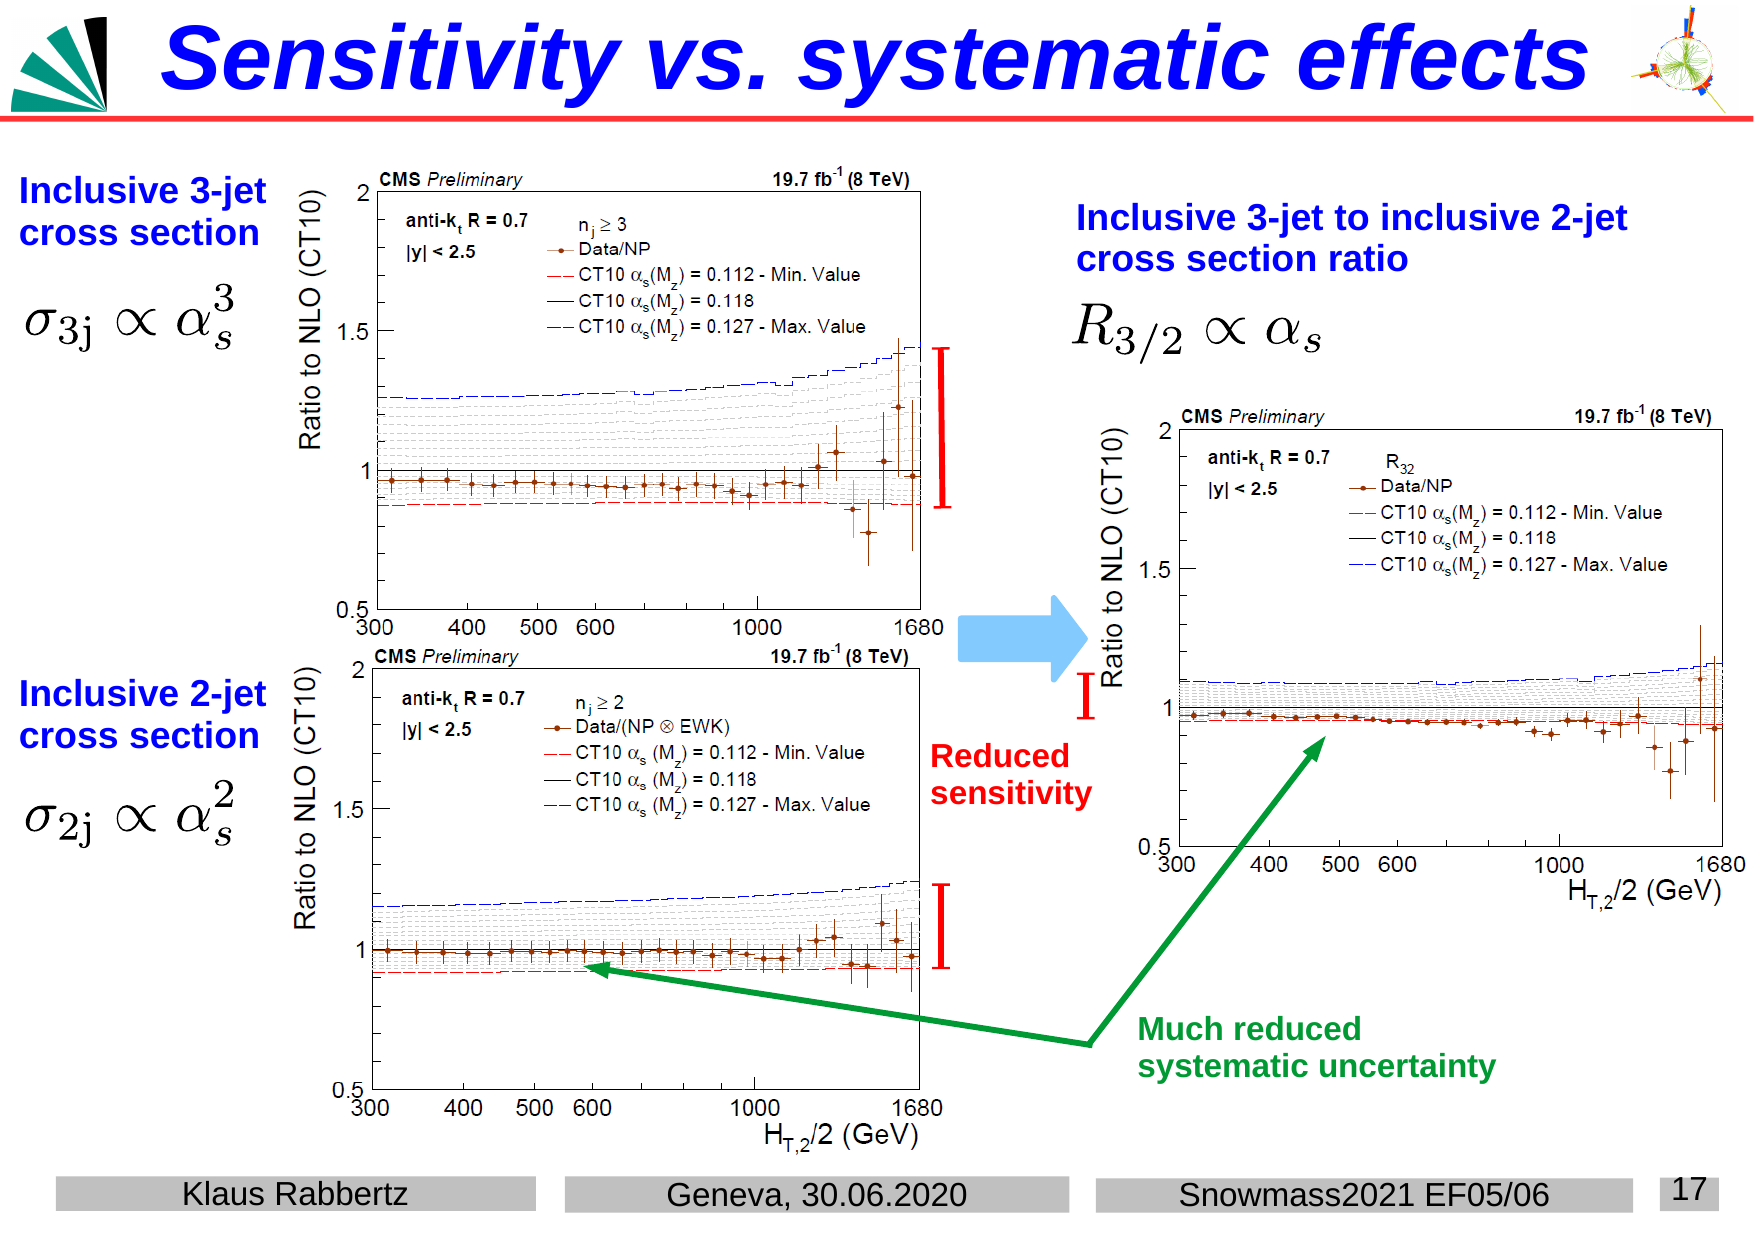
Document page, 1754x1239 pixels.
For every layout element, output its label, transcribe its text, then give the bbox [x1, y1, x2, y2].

picture [944, 350, 948, 506]
text_box Reduced sensitivity [918, 731, 1105, 819]
text_box Inclusive 3-jet cross section [7, 163, 279, 260]
text_box [23, 283, 236, 352]
text_box Inclusive 3-jet to inclusive 2-jet cross section ratio [1064, 189, 1641, 286]
picture [11, 17, 107, 113]
text_box [1069, 303, 1324, 365]
picture [1090, 395, 1749, 915]
title Sensitivity vs. systematic effects [124, 0, 1630, 116]
picture [1631, 5, 1739, 113]
text_box Much reduced systematic uncertainty [1125, 1004, 1510, 1092]
text_box Inclusive 2-jet cross section [7, 666, 279, 762]
text_box [23, 779, 236, 849]
picture [283, 157, 948, 1156]
text_box [960, 598, 1085, 680]
